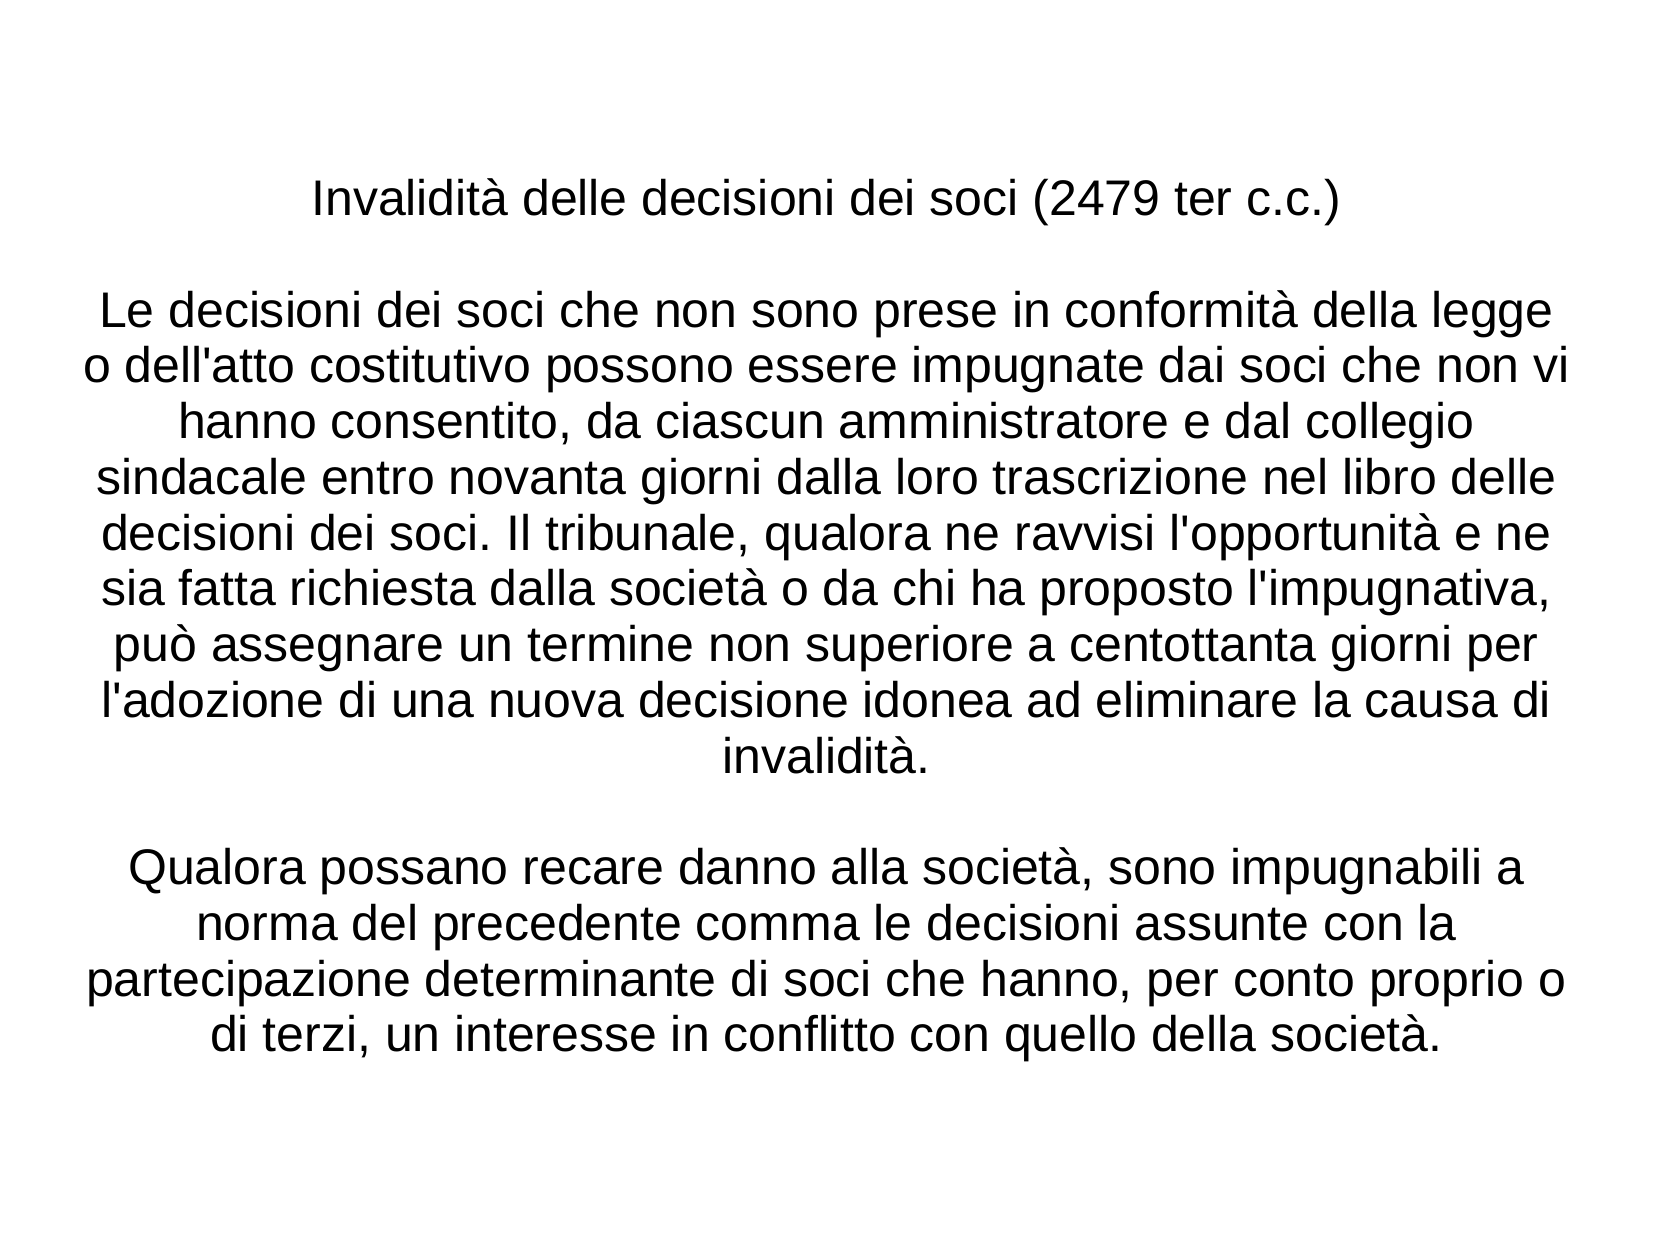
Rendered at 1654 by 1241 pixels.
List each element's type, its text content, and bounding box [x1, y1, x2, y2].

subtitle Invalidità delle decisioni dei soci (2479 ter c.c.) Le decisioni dei soci che non sono prese in conformità della legge o dell'atto costitutivo possono essere impugnate dai soci che non vi hanno consentito, da ciascun amministratore e dal collegio sindacale entro novanta giorni dalla loro trascrizione nel libro delle decisioni dei soci. Il tribunale, qualora ne ravvisi l'opportunità e ne sia fatta richiesta dalla società o da chi ha proposto l'impugnativa, può assegnare un termine non superiore a centottanta giorni per l'adozione di una nuova decisione idonea ad eliminare la causa di invalidità. Qualora possano recare danno alla società, sono impugnabili a norma del precedente comma le decisioni assunte con la partecipazione determinante di soci che hanno, per conto proprio o di terzi, un interesse in conflitto con quello della società. [82, 49, 1571, 1109]
